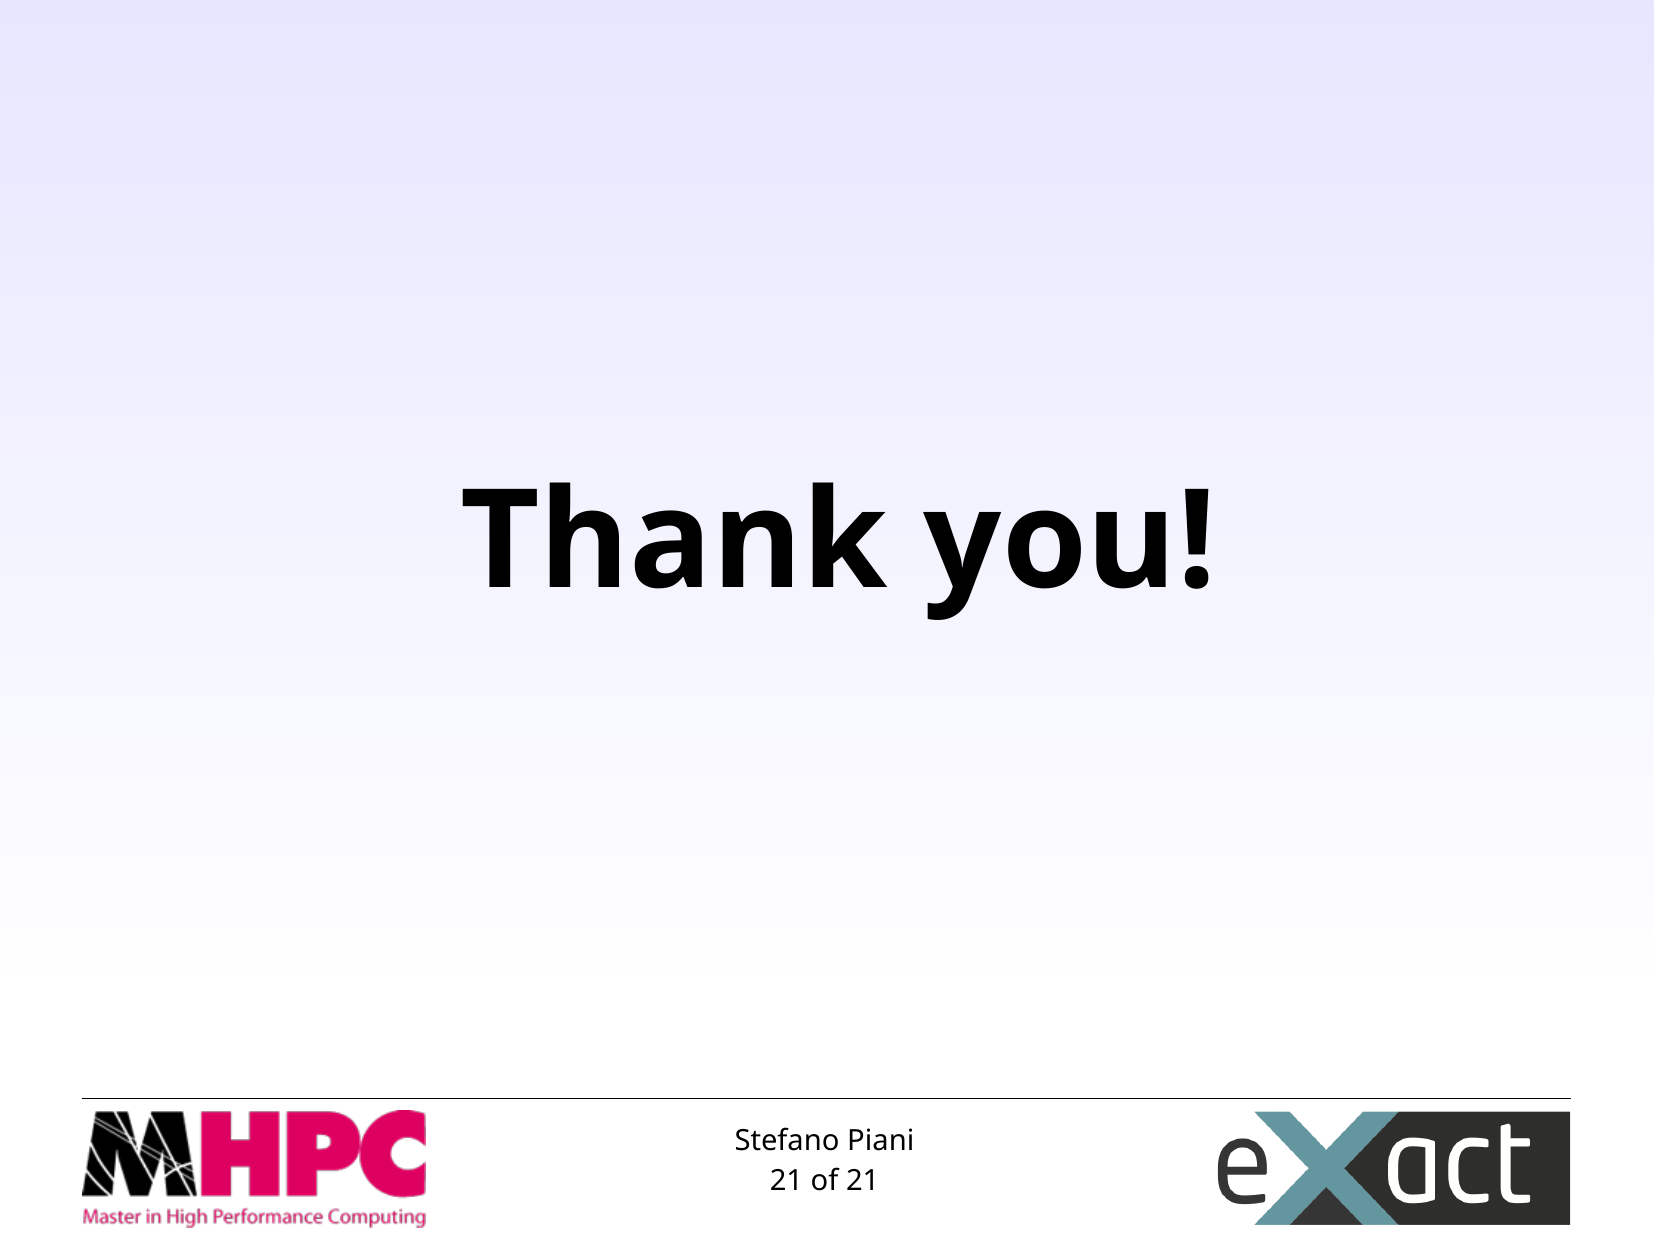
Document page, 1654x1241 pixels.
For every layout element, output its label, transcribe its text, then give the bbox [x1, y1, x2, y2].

title Thank you! [129, 430, 1548, 638]
picture [1216, 1110, 1571, 1226]
picture [82, 1110, 426, 1228]
